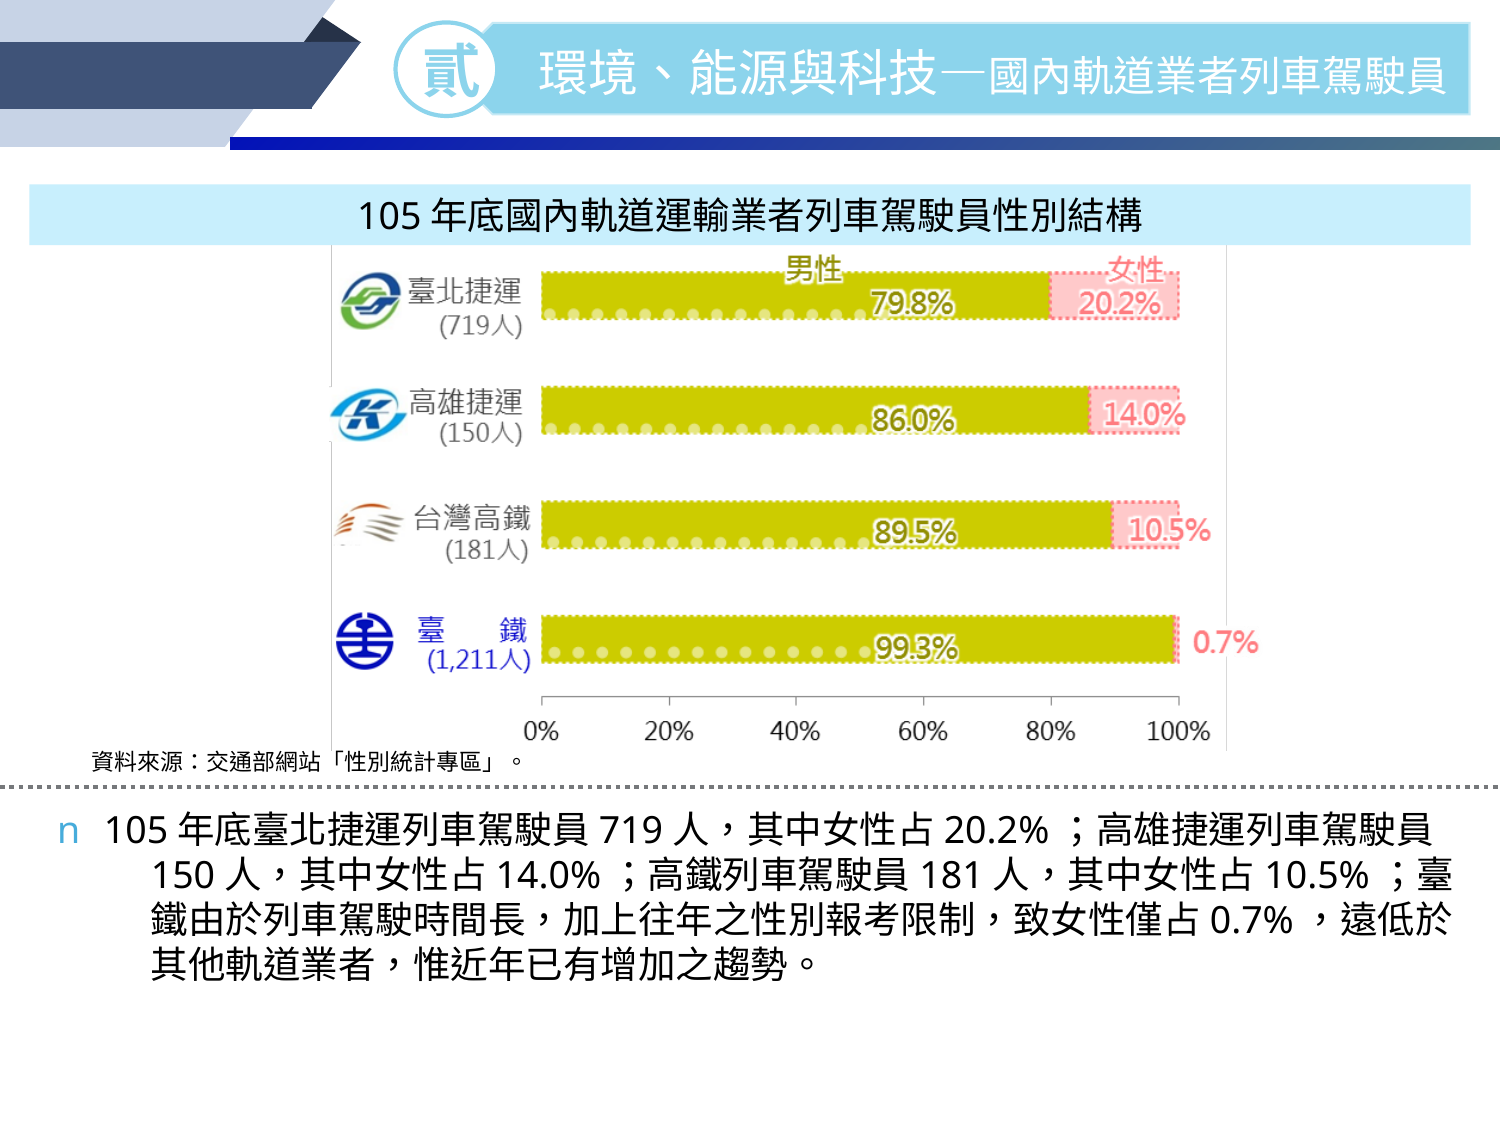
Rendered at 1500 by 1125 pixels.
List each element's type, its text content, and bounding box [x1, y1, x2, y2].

text_box [395, 38, 408, 100]
text_box [486, 21, 1471, 116]
text_box 環境、能源與科技—國內軌道業者列車駕駛員 [497, 25, 1471, 118]
picture [329, 246, 1299, 751]
text_box 貳 [408, 26, 486, 113]
text_box 105年底臺北捷運列車駕駛員719人，其中女性占20.2%；高雄捷運列車駕駛員150人，其中女性占14.0%；高鐵列車駕駛員181人，其中女性占10.5%；臺鐵由於列車駕駛時間長，加上往年之性別報考限制，致女性僅占0.7%，遠低於其他軌道業者，惟近年已有增加之趨勢。 [41, 798, 1495, 996]
text_box [230, 137, 1500, 149]
text_box 資料來源：交通部網站「性別統計專區」。 [76, 739, 597, 783]
text_box 105年底國內軌道運輸業者列車駕駛員性別結構 [29, 184, 1471, 246]
text_box [427, 22, 466, 26]
